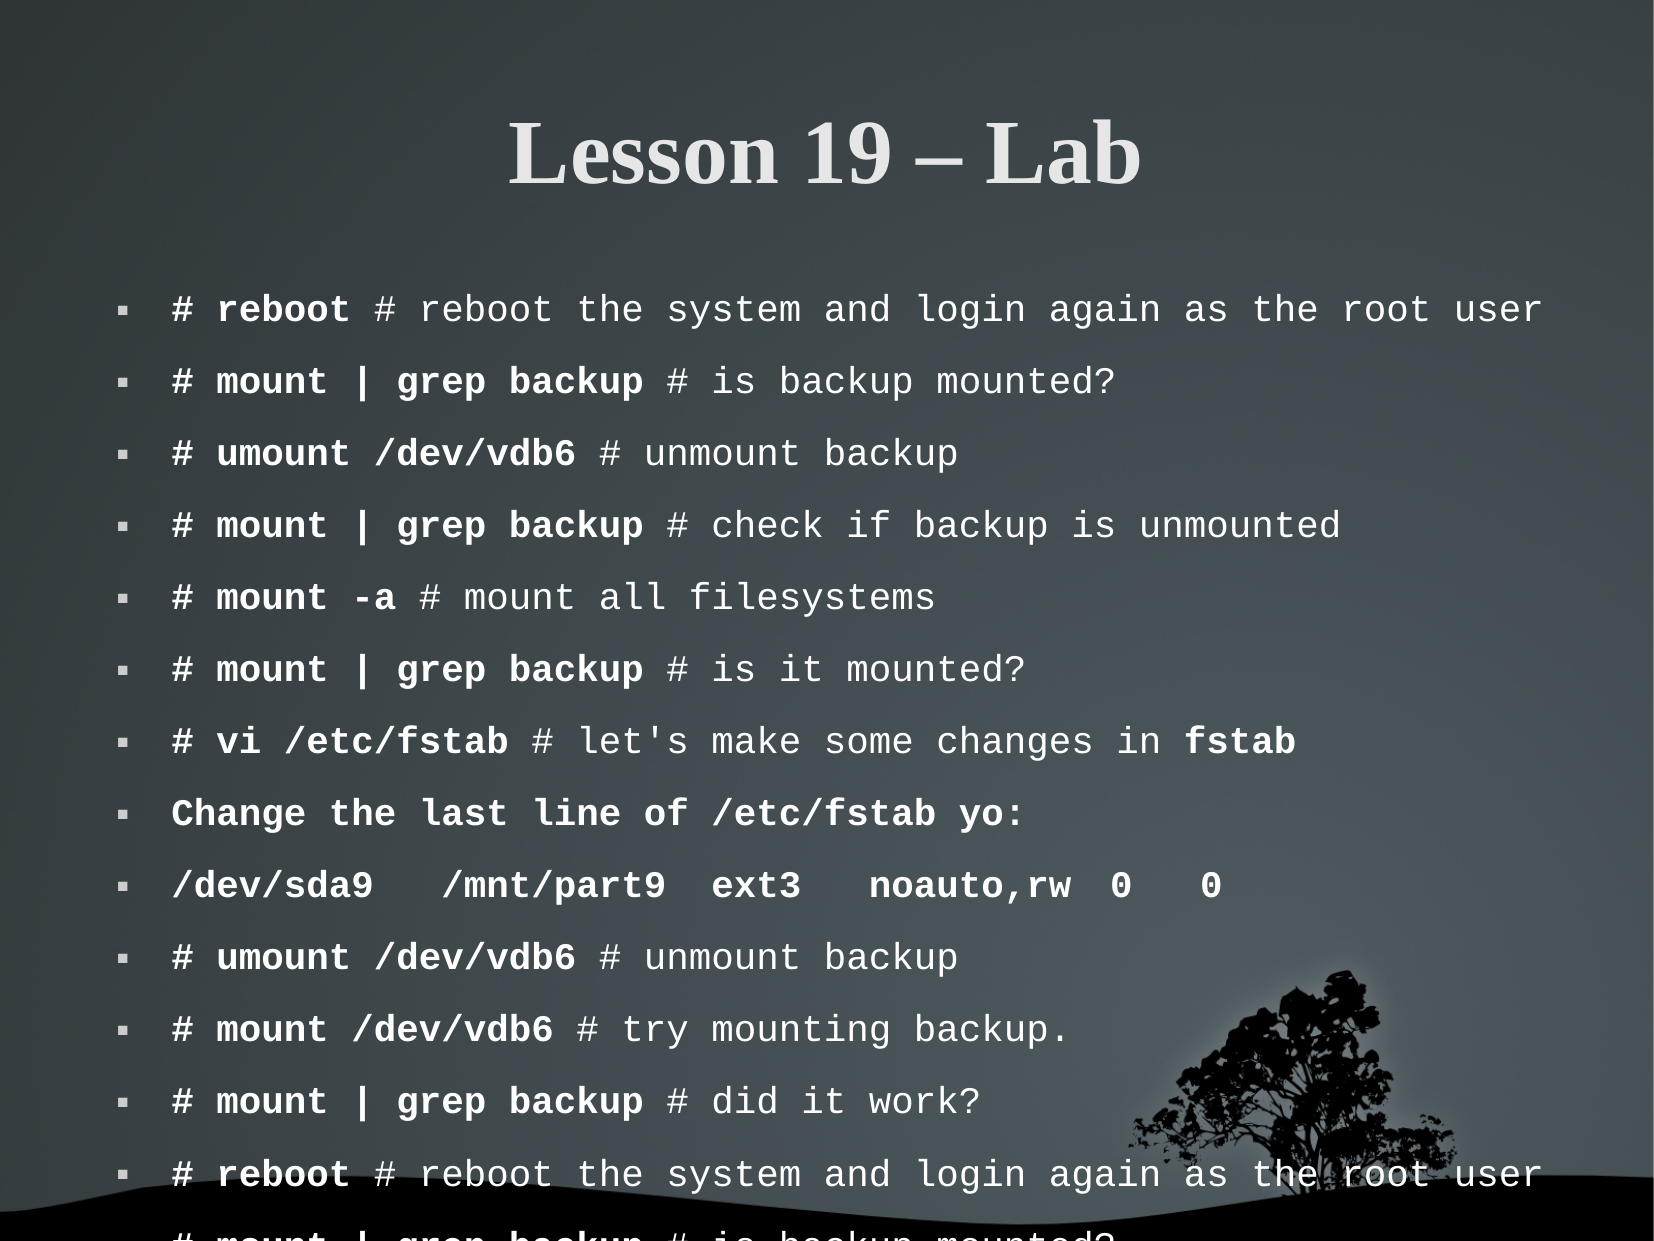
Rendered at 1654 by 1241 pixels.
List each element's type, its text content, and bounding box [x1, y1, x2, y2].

title Lesson 19 – Lab [82, 49, 1571, 257]
picture [0, 0, 1654, 1241]
picture [1098, 1236, 1109, 1241]
list # reboot # reboot the system and login again as the root user # mount | grep backup # is backup mounted? # umount /dev/vdb6 # unmount backup # mount | grep backup # check if backup is unmounted # mount -a # mount all filesystems # mount | grep backup # is it mounted? # vi /etc/fstab # let's make some changes in fstab Change the last line of /etc/fstab yo: /dev/sda9 /mnt/part9 ext3 noauto,rw 0 0 # umount /dev/vdb6 # unmount backup # mount /dev/vdb6 # try mounting backup. # mount | grep backup # did it work? # reboot # reboot the system and login again as the root user # mount | grep backup # is backup mounted? [82, 290, 1571, 1115]
